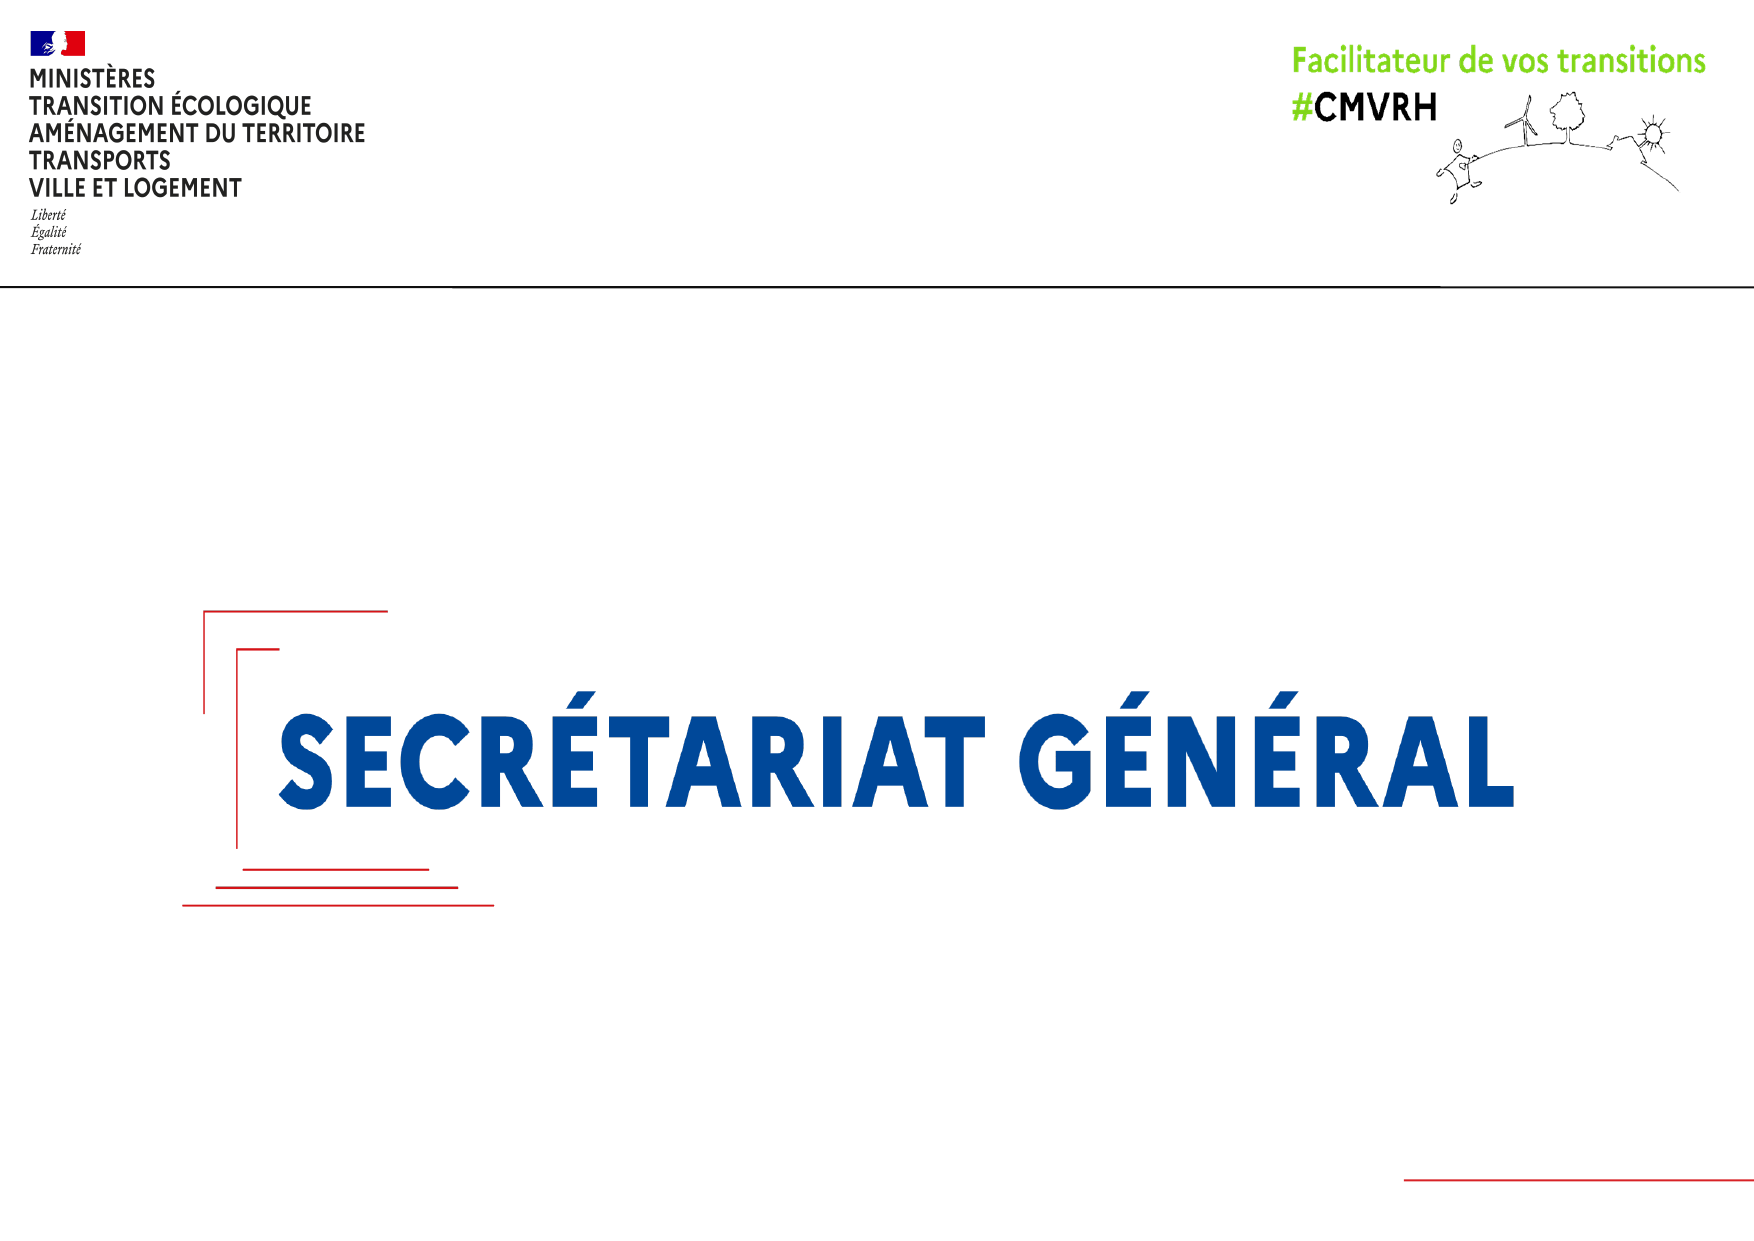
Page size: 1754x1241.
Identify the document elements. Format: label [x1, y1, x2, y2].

picture [11, 6, 384, 279]
picture [120, 305, 1564, 1213]
picture [1291, 41, 1706, 209]
